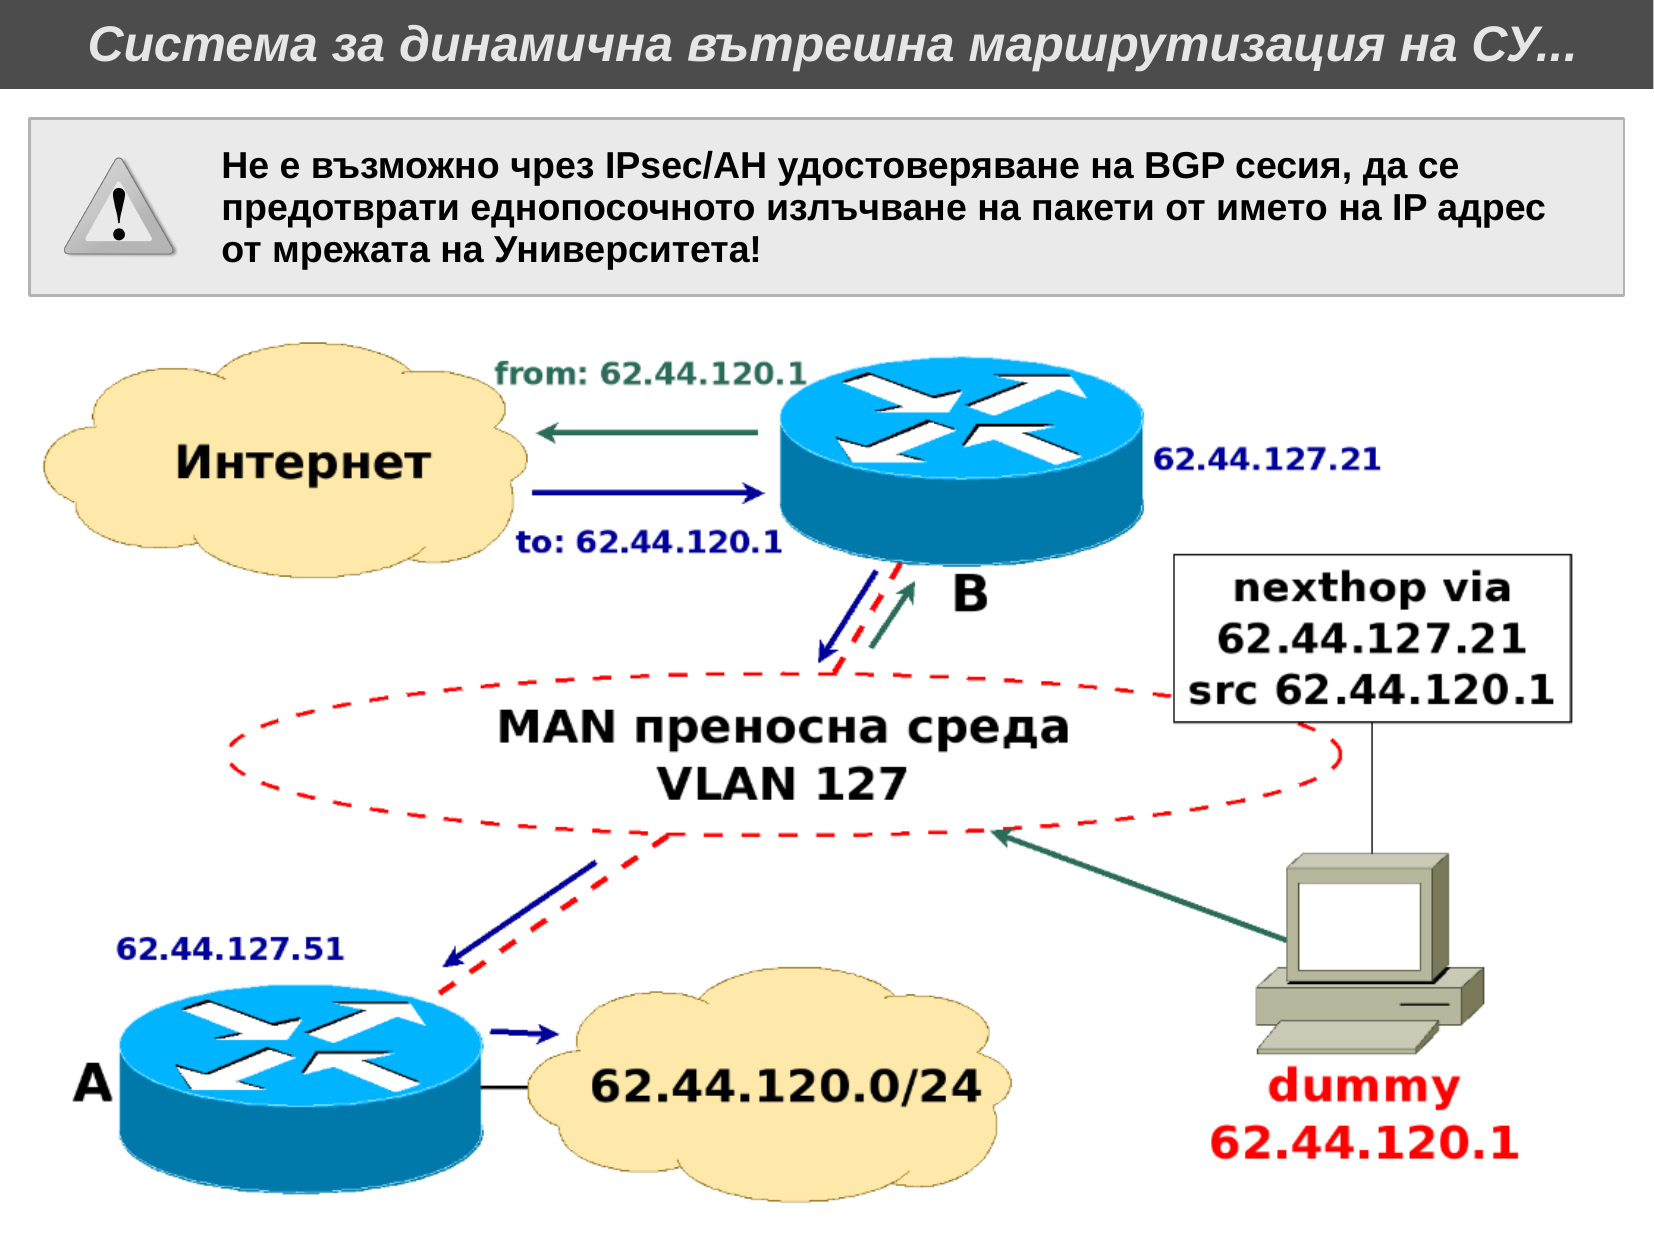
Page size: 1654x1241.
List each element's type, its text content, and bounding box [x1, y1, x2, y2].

text_box [29, 118, 1625, 296]
text_box Не е възможно чрез IPsec/AH удостоверяване на BGP сесия, да се предотврати еднопосочното излъчване на пакети от името на IP адрес от мрежата на Университета! [206, 137, 1595, 321]
text_box [0, 0, 1654, 89]
picture [29, 324, 1599, 1216]
text_box Система за динамична вътрешна маршрутизация на СУ... [72, 9, 1594, 80]
